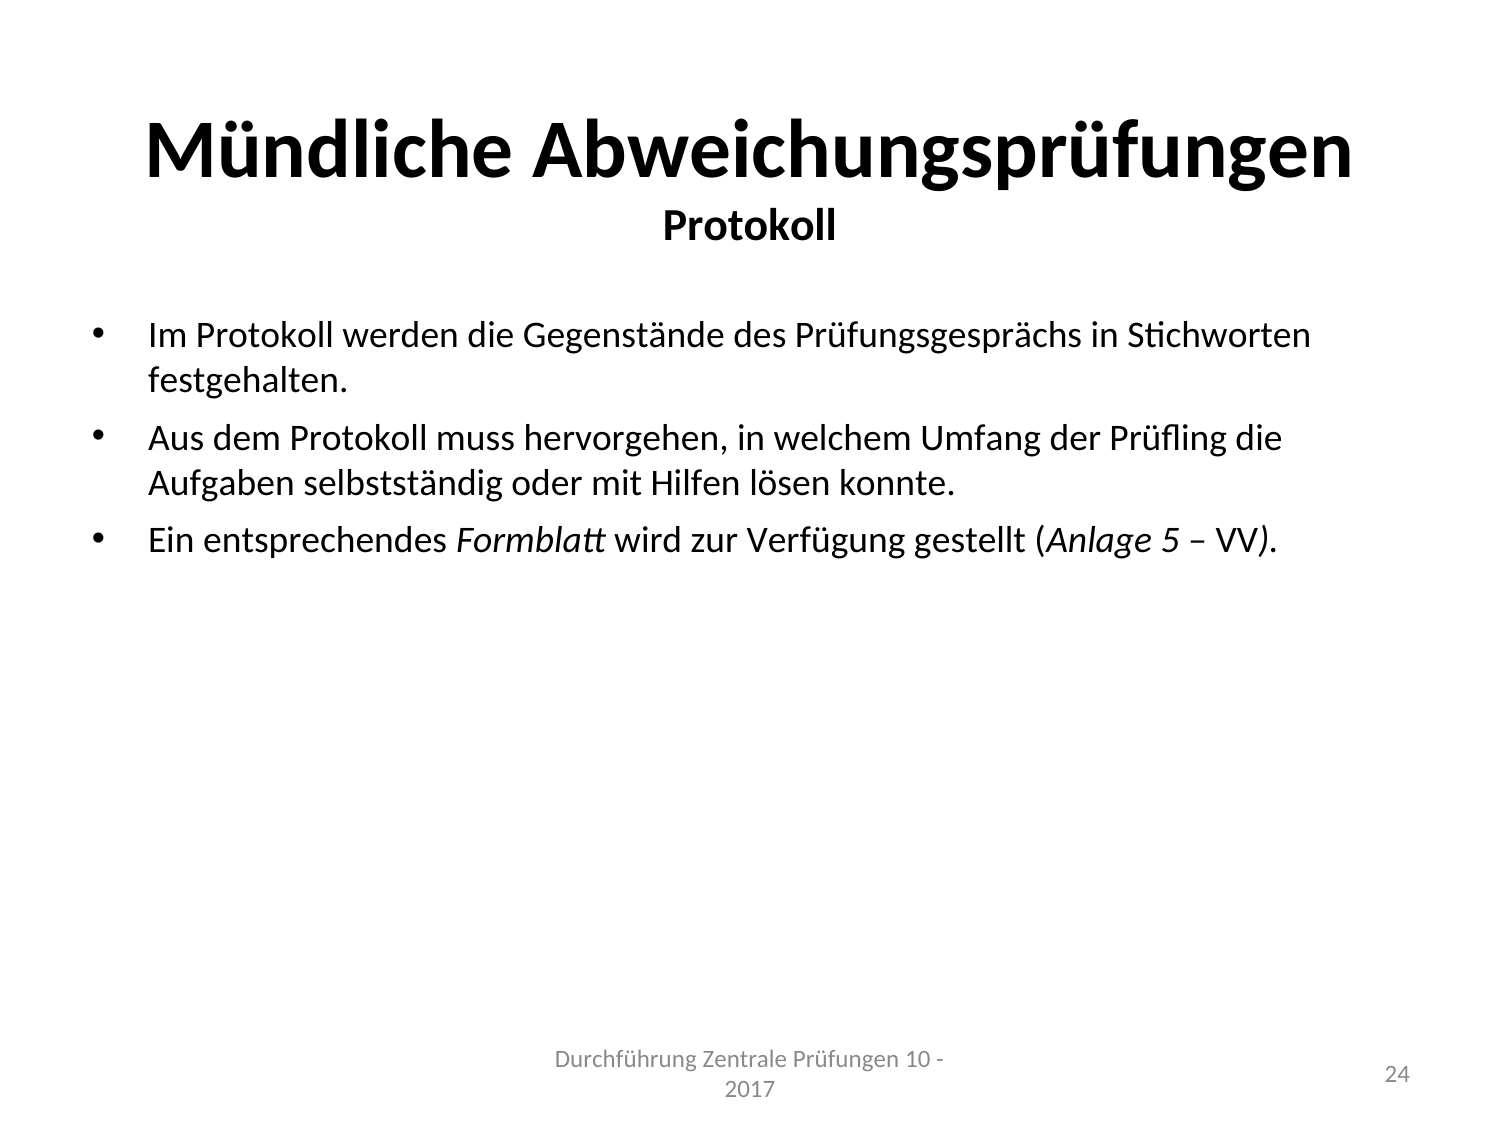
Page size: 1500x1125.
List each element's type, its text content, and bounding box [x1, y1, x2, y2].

list Im Protokoll werden die Gegenstände des Prüfungsgesprächs in Stichworten festgehalten. Aus dem Protokoll muss hervorgehen, in welchem Umfang der Prüfling die Aufgaben selbstständig oder mit Hilfen lösen konnte. Ein entsprechendes Formblatt wird zur Verfügung gestellt (Anlage 5 – VV). [76, 302, 1427, 894]
title Mündliche Abweichungsprüfungen Protokoll [75, 78, 1426, 266]
text_box Durchführung Zentrale Prüfungen 10 - 2017 [512, 1042, 988, 1103]
text_box <Foliennummer> [1074, 1042, 1426, 1103]
